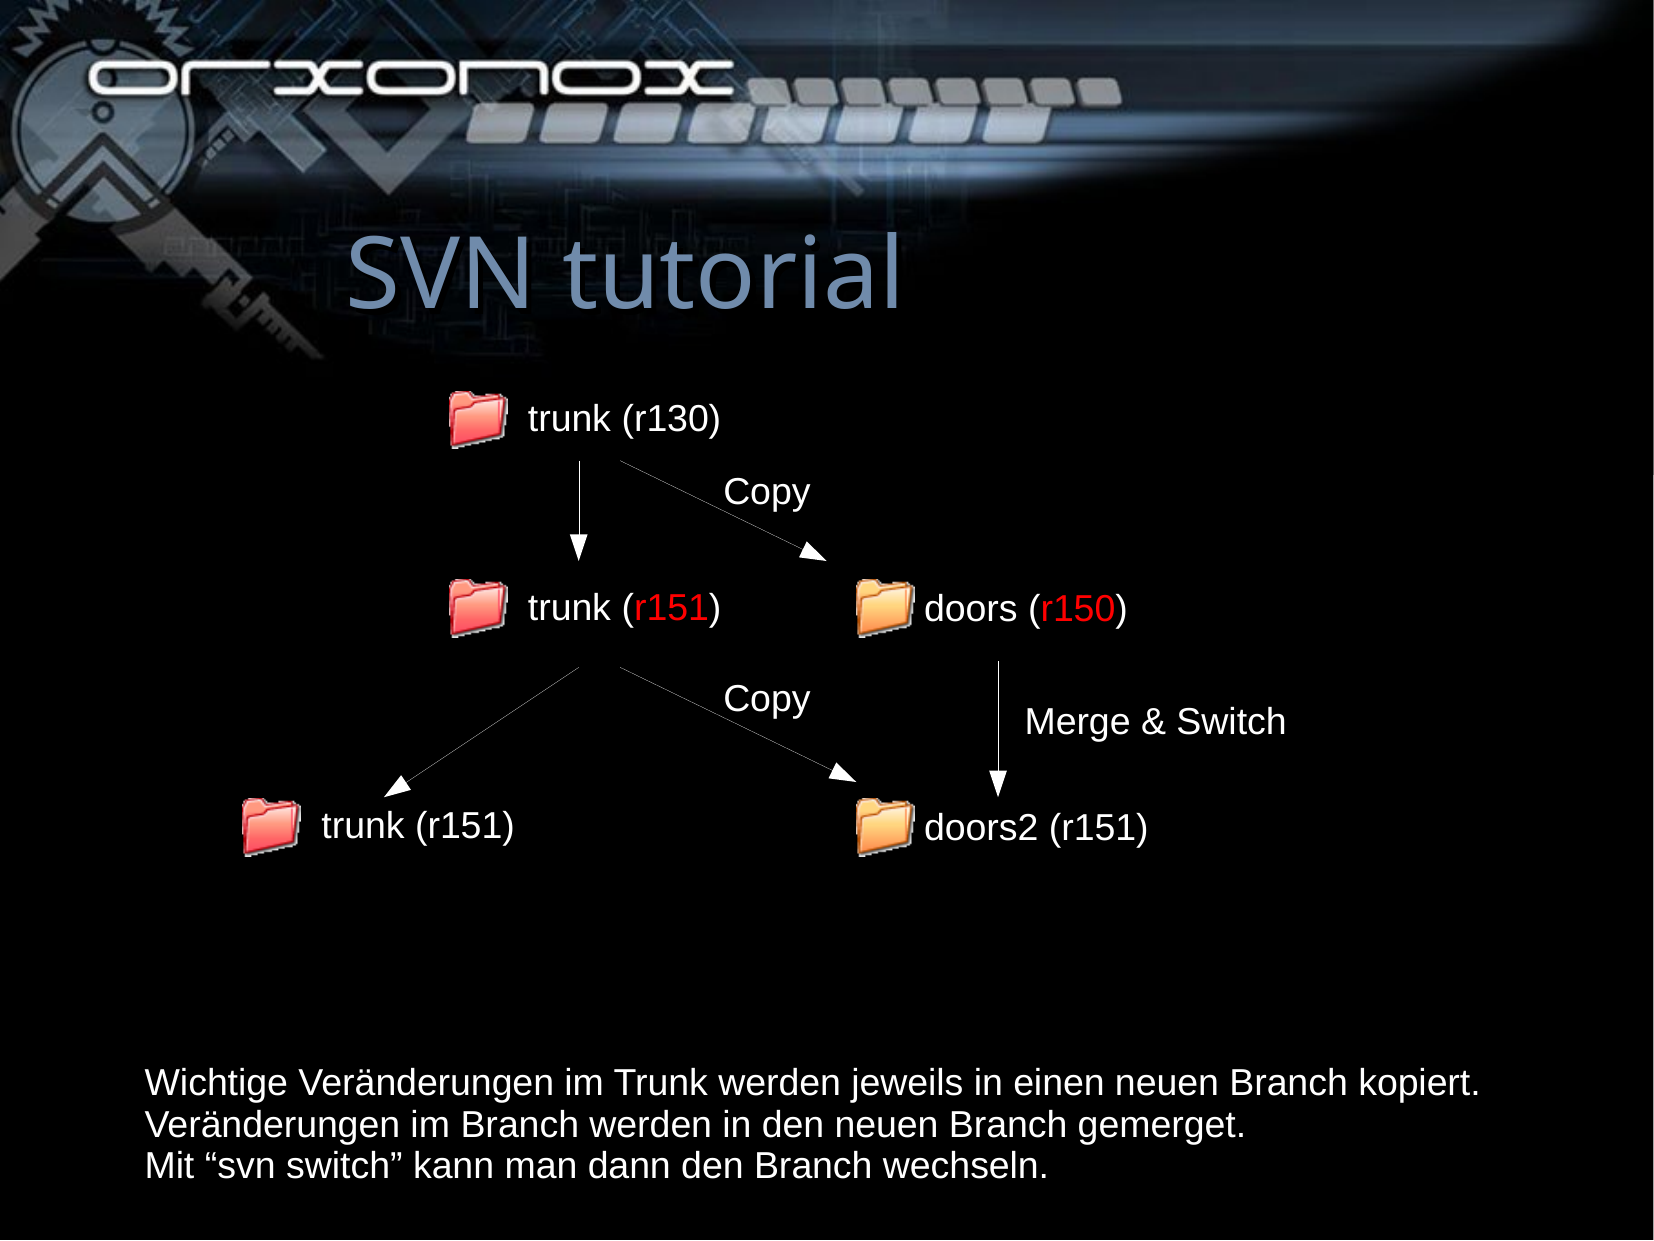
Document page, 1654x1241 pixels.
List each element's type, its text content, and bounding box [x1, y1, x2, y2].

text_box Copy [708, 462, 845, 520]
text_box trunk (r151) [306, 797, 530, 855]
text_box trunk (r130) [513, 389, 737, 447]
text_box Copy [708, 669, 845, 727]
picture [856, 798, 915, 857]
text_box doors2 (r151) [909, 798, 1176, 856]
picture [0, 0, 1654, 475]
picture [242, 798, 301, 857]
picture [856, 579, 915, 638]
text_box trunk (r151) [513, 578, 737, 636]
picture [449, 579, 508, 638]
text_box Merge & Switch [1009, 693, 1317, 751]
text_box doors (r150) [909, 580, 1176, 637]
text_box Wichtige Veränderungen im Trunk werden jeweils in einen neuen Branch kopiert. Veränderungen im Branch werden in den neuen Branch gemerget. Mit “svn switch” kann man dann den Branch wechseln. [94, 1053, 1589, 1195]
